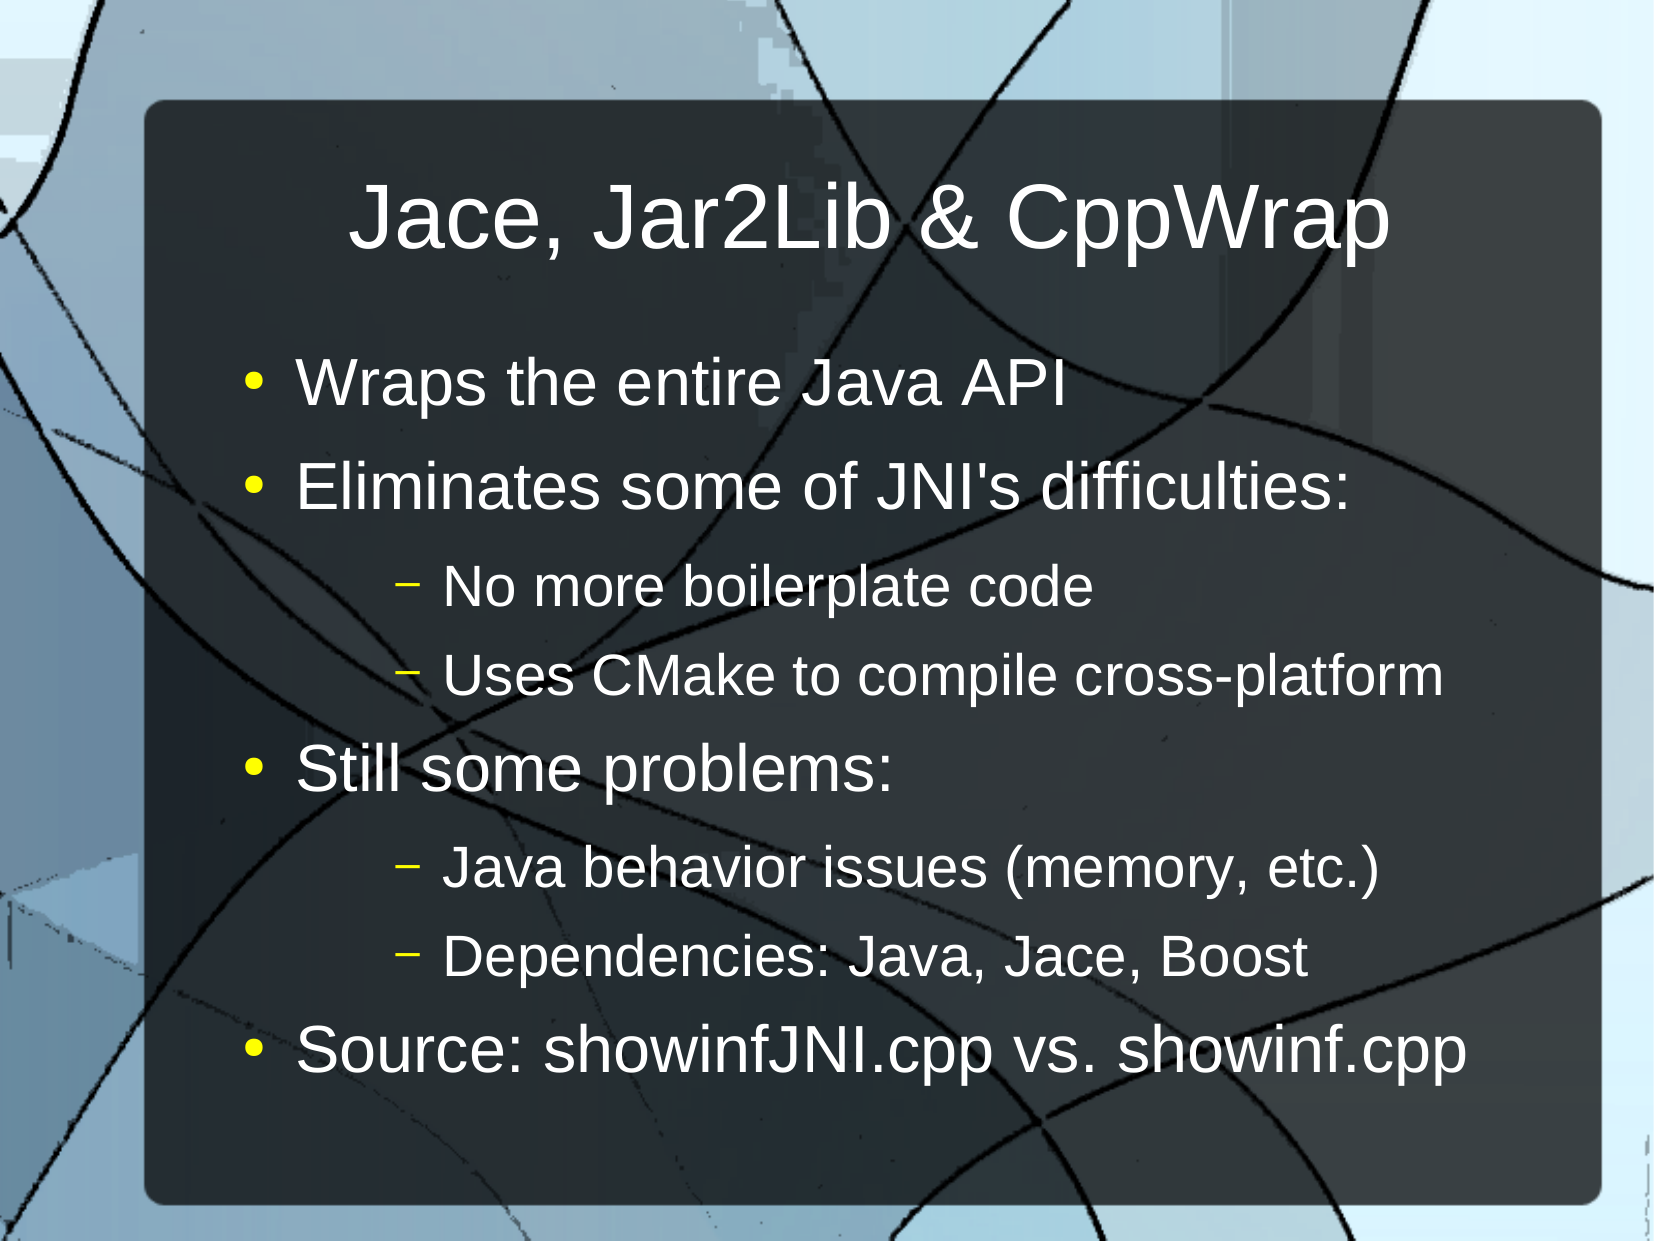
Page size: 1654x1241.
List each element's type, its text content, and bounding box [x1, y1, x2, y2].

picture [0, 0, 1654, 1241]
title Jace, Jar2Lib & CppWrap [159, 108, 1583, 325]
list Wraps the entire Java API Eliminates some of JNI's difficulties: No more boilerplate code Uses CMake to compile cross-platform Still some problems: Java behavior issues (memory, etc.) Dependencies: Java, Jace, Boost Source: showinfJNI.cpp vs. showinf.cpp [206, 345, 1571, 1195]
